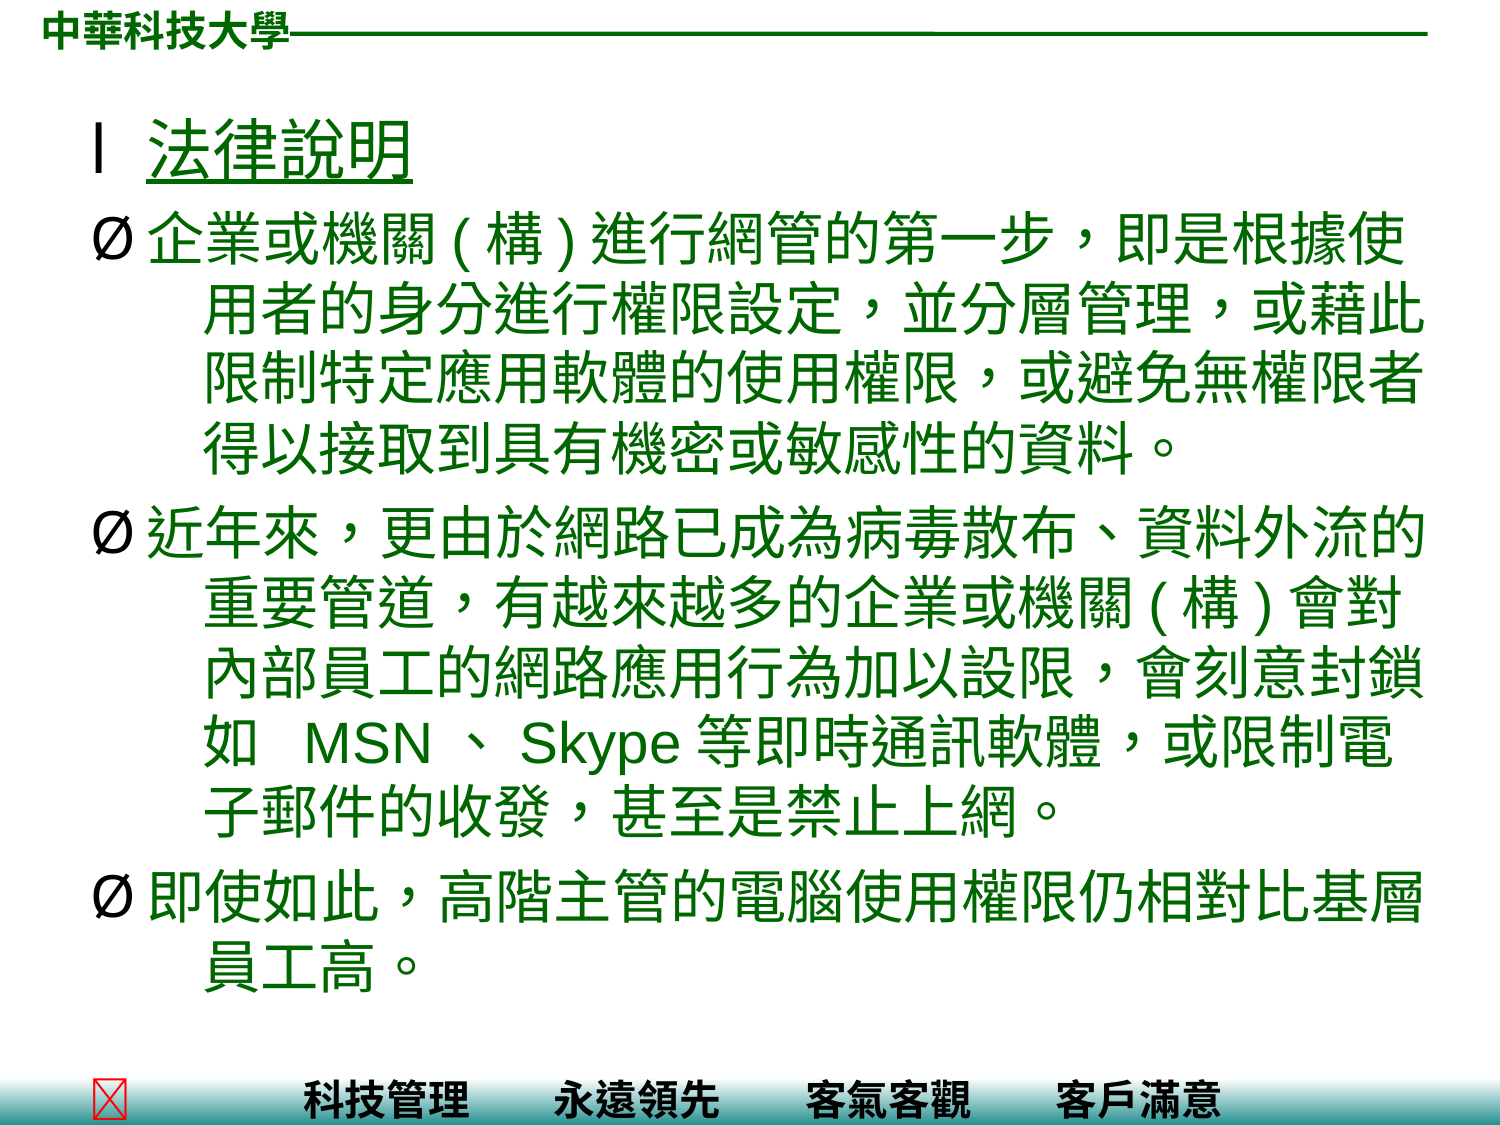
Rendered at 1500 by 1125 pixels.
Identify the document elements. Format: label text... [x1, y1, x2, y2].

list 法律說明 企業或機關(構)進行網管的第一步，即是根據使用者的身分進行權限設定，並分層管理，或藉此限制特定應用軟體的使用權限，或避免無權限者得以接取到具有機密或敏感性的資料。 近年來，更由於網路已成為病毒散布、資料外流的重要管道，有越來越多的企業或機關(構)會對內部員工的網路應用行為加以設限，會刻意封鎖如 MSN、Skype等即時通訊軟體，或限制電子郵件的收發，甚至是禁止上網。 即使如此，高階主管的電腦使用權限仍相對比基層員工高。 [75, 99, 1463, 1100]
